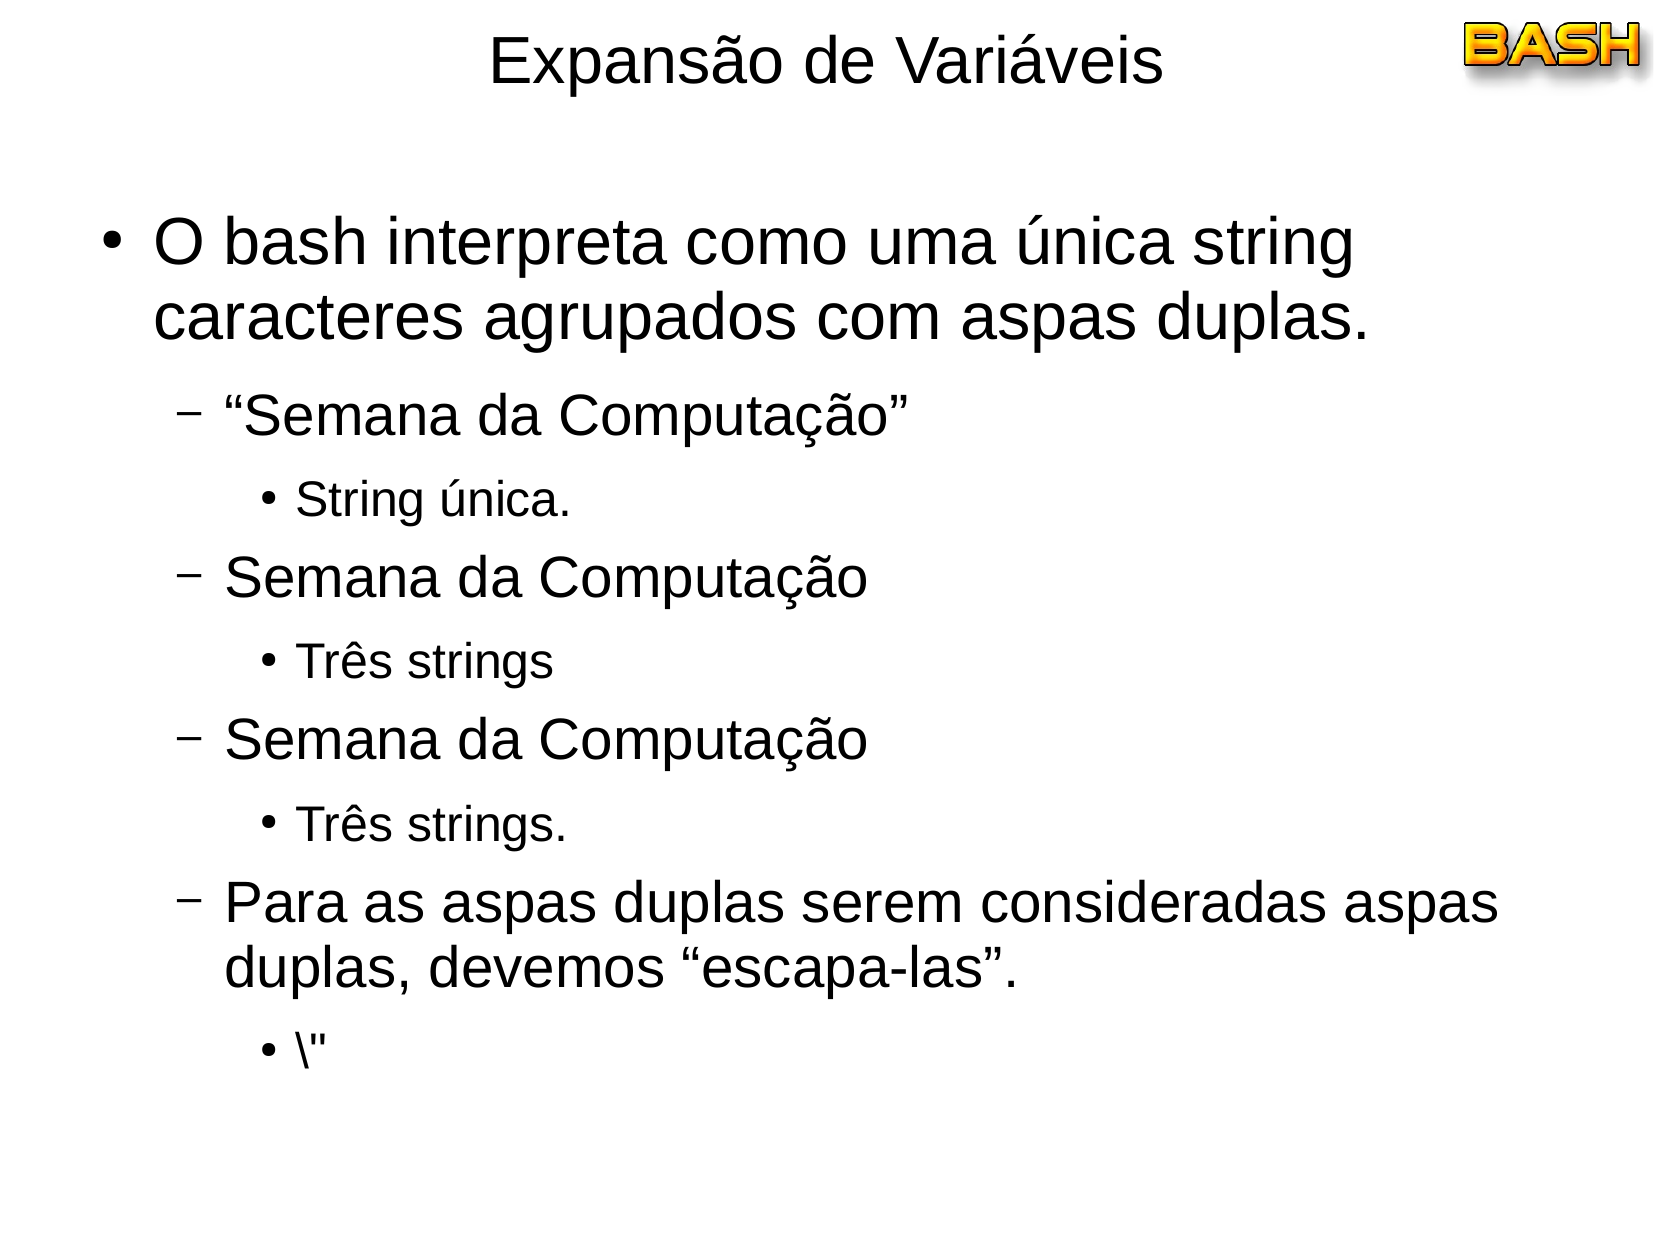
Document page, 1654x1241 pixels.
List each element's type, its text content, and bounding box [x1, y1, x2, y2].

picture [1450, 0, 1654, 96]
list O bash interpreta como uma única string caracteres agrupados com aspas duplas. “Semana da Computação” String única. Semana da Computação Três strings Semana da Computação Três strings. Para as aspas duplas serem consideradas aspas duplas, devemos “escapa-las”. \" [82, 203, 1571, 1079]
title Expansão de Variáveis [82, 22, 1571, 98]
